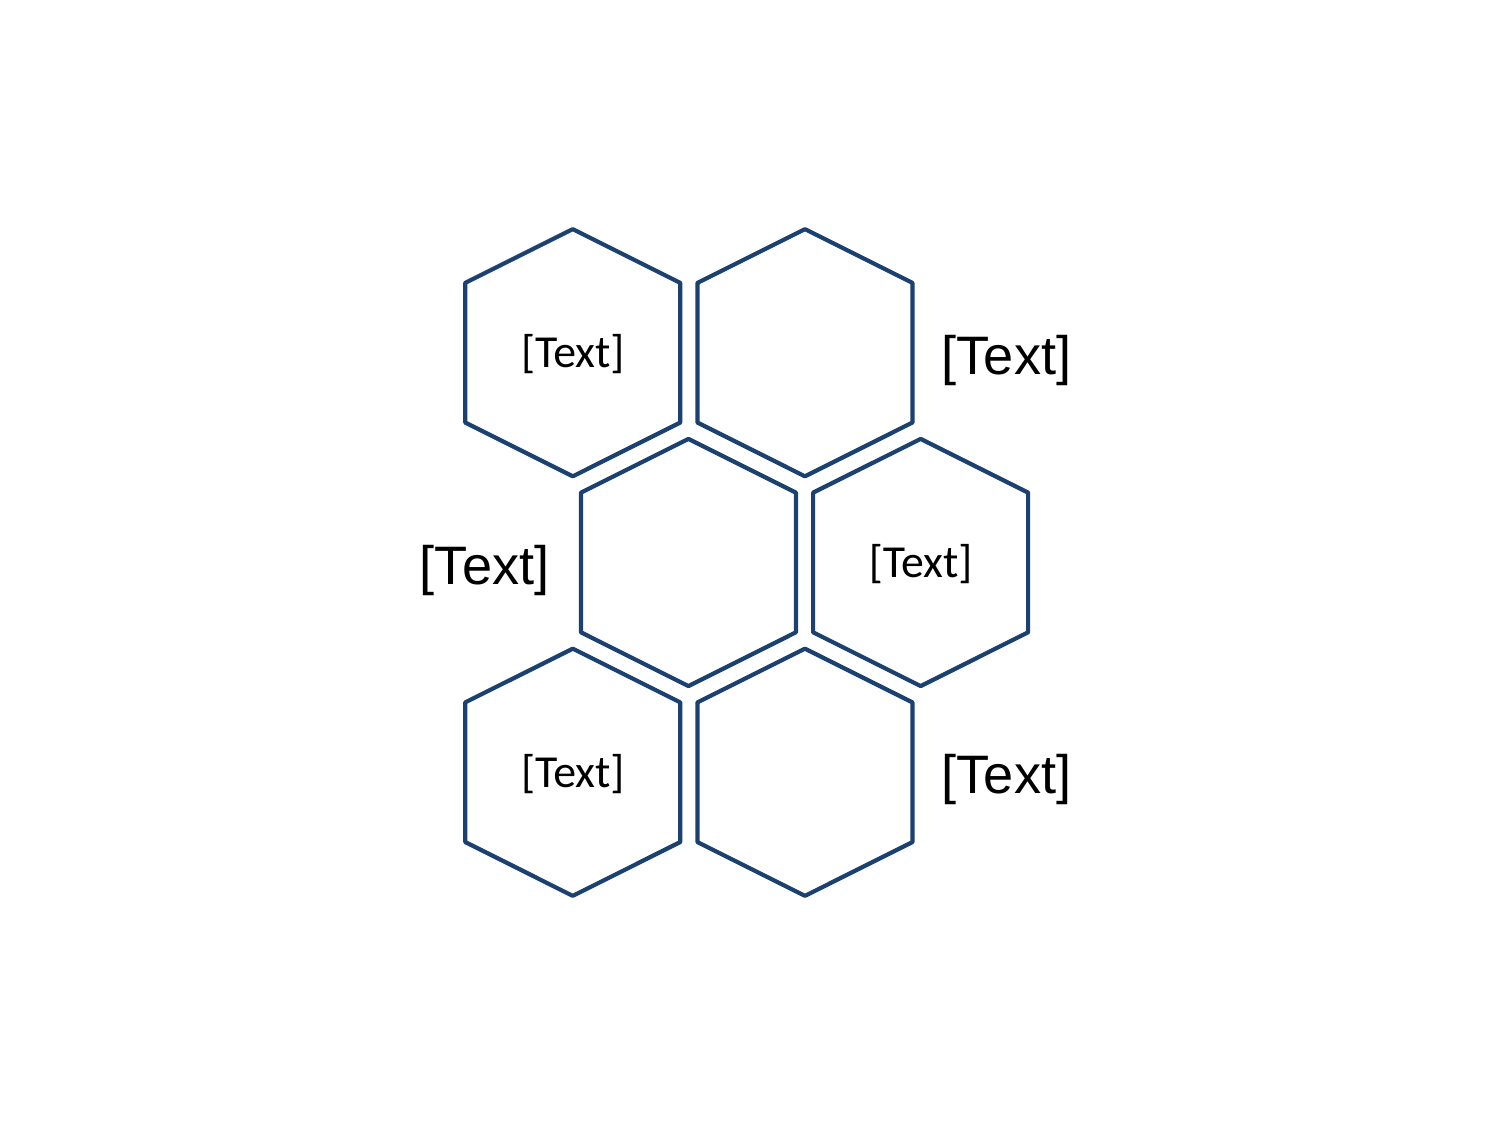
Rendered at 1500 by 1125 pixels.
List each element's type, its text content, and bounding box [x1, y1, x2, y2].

text_box [Text] [465, 648, 681, 896]
text_box [580, 438, 796, 687]
text_box [Text] [465, 229, 681, 477]
text_box [Text] [919, 698, 1195, 847]
text_box [697, 229, 913, 477]
text_box [Text] [919, 278, 1195, 427]
text_box [Text] [305, 488, 573, 637]
text_box [Text] [813, 438, 1029, 687]
text_box [697, 648, 913, 896]
